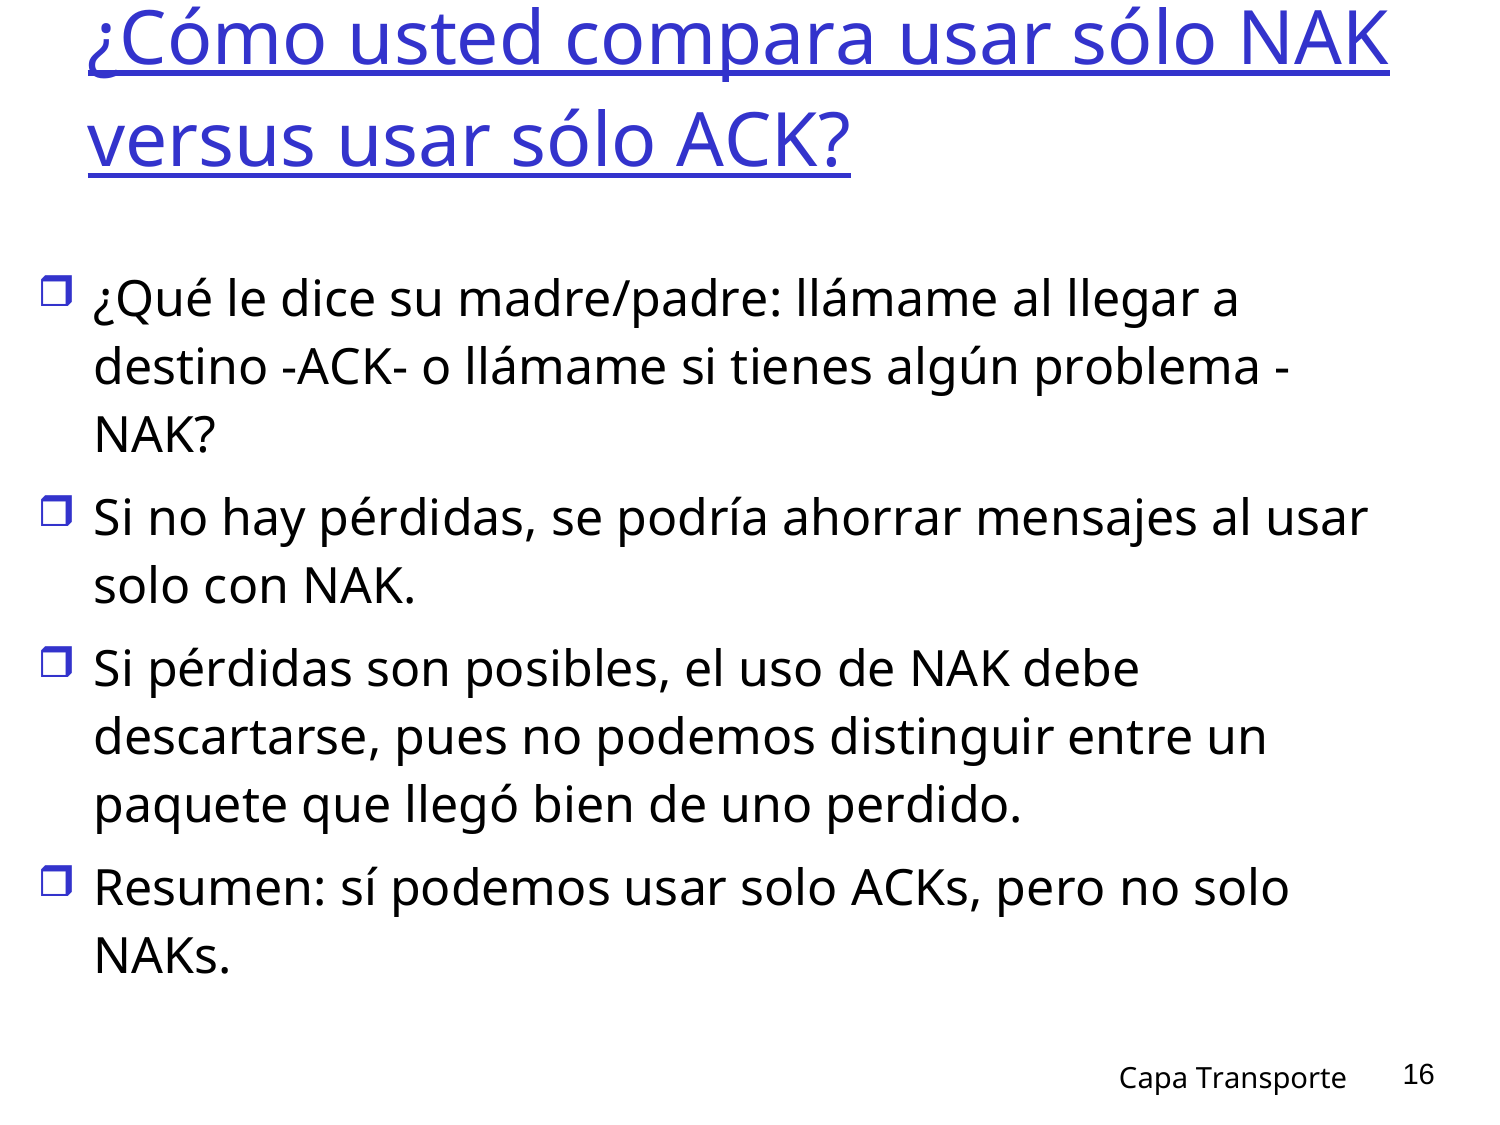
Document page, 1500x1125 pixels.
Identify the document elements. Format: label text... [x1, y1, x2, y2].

list ¿Qué le dice su madre/padre: llámame al llegar a destino -ACK- o llámame si tienes algún problema -NAK? Si no hay pérdidas, se podría ahorrar mensajes al usar solo con NAK. Si pérdidas son posibles, el uso de NAK debe descartarse, pues no podemos distinguir entre un paquete que llegó bien de uno perdido. Resumen: sí podemos usar solo ACKs, pero no solo NAKs. [37, 262, 1388, 1051]
title ¿Cómo usted compara usar sólo NAK versus usar sólo ACK? [87, 0, 1463, 175]
